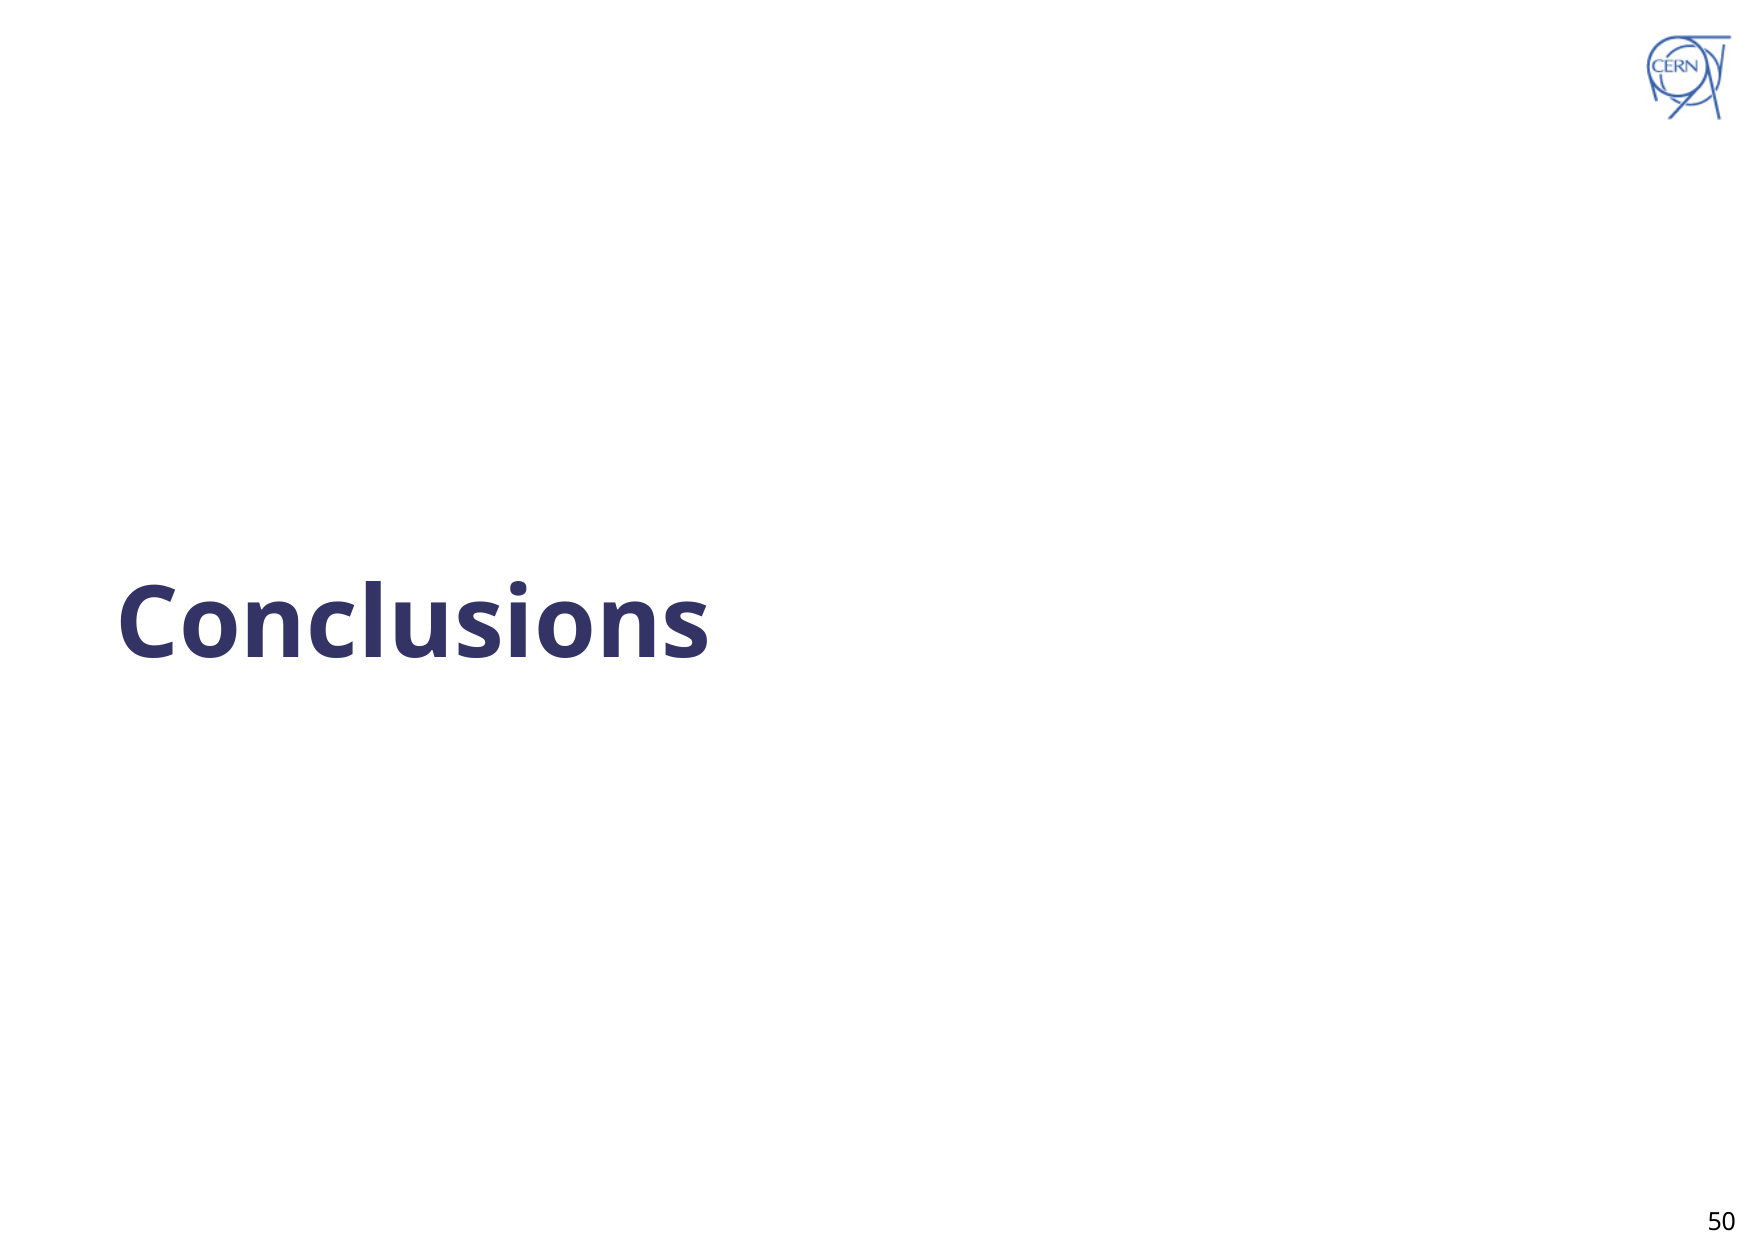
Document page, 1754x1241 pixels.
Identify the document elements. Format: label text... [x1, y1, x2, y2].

picture [1646, 34, 1732, 120]
title Conclusions [115, 528, 1666, 709]
